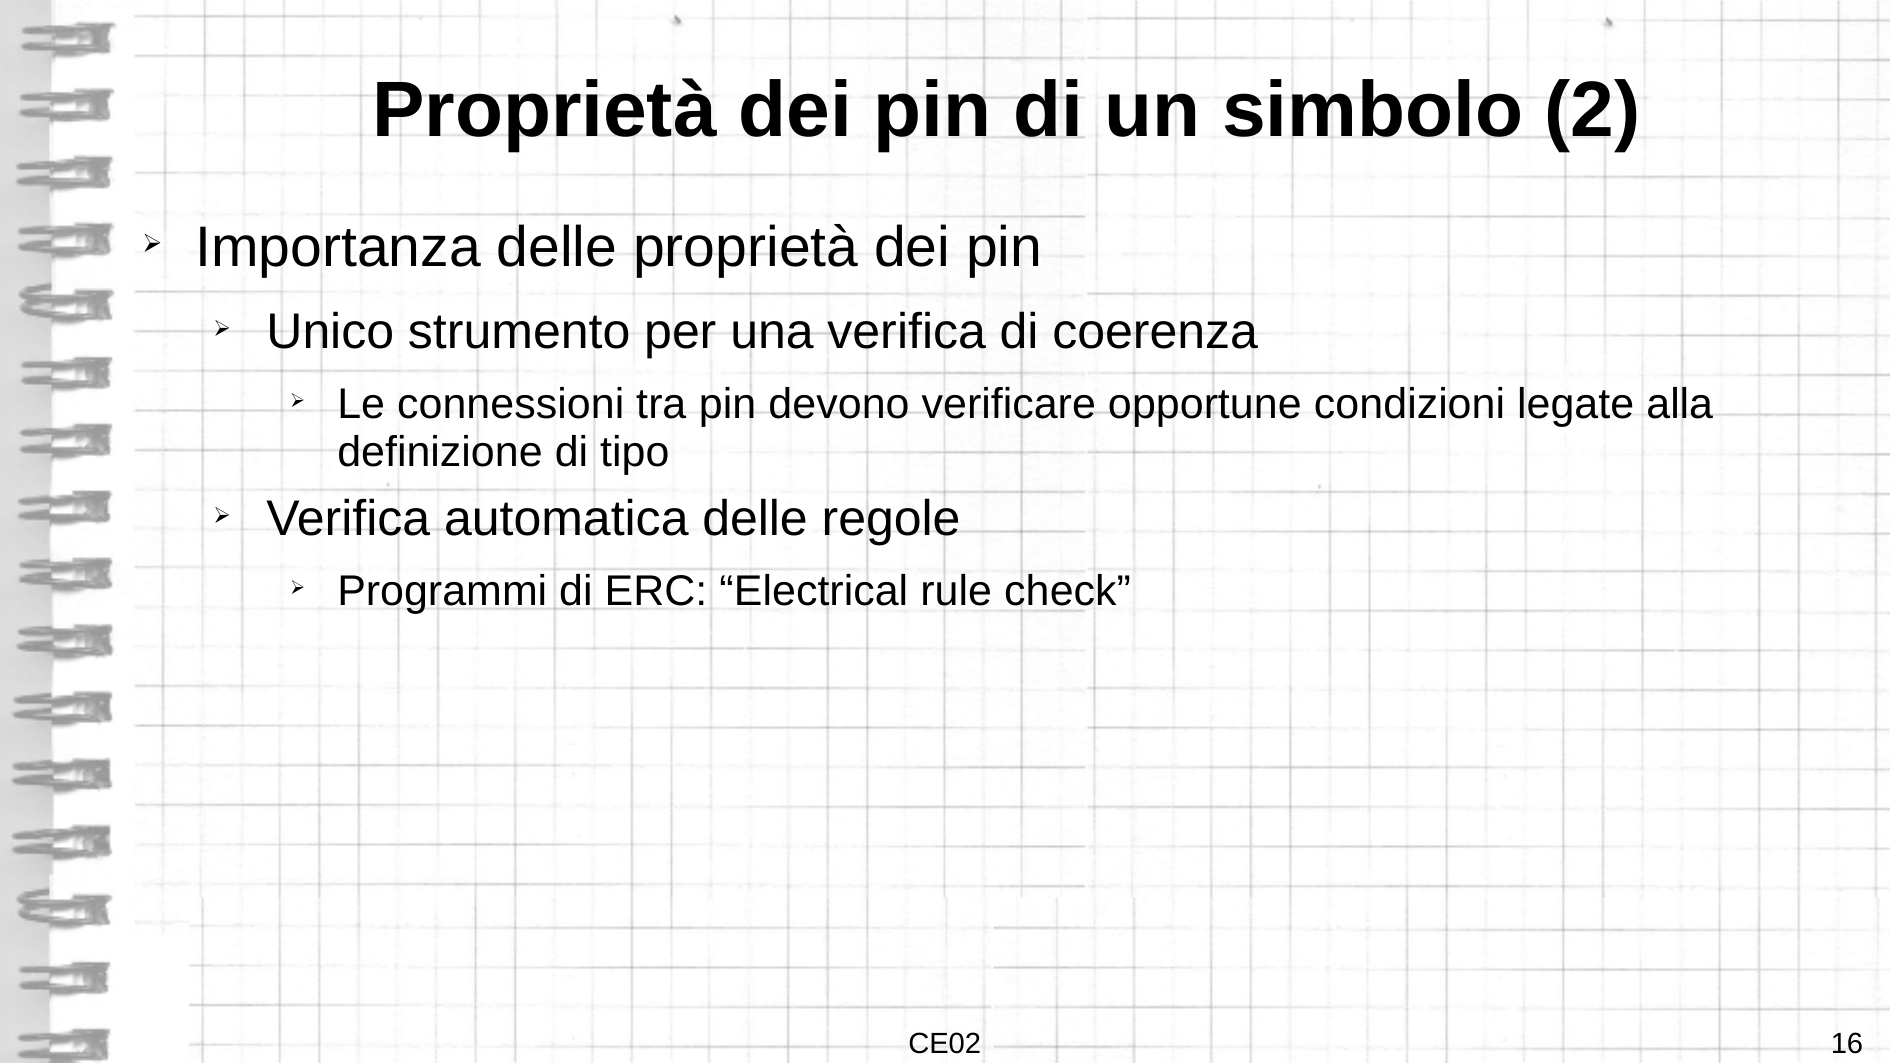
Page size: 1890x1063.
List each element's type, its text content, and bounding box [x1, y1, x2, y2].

list Importanza delle proprietà dei pin Unico strumento per una verifica di coerenza Le connessioni tra pin devono verificare opportune condizioni legate alla definizione di tipo Verifica automatica delle regole Programmi di ERC: “Electrical rule check” [124, 214, 1890, 832]
title Proprietà dei pin di un simbolo (2) [124, 20, 1890, 198]
picture [0, 0, 1890, 1063]
